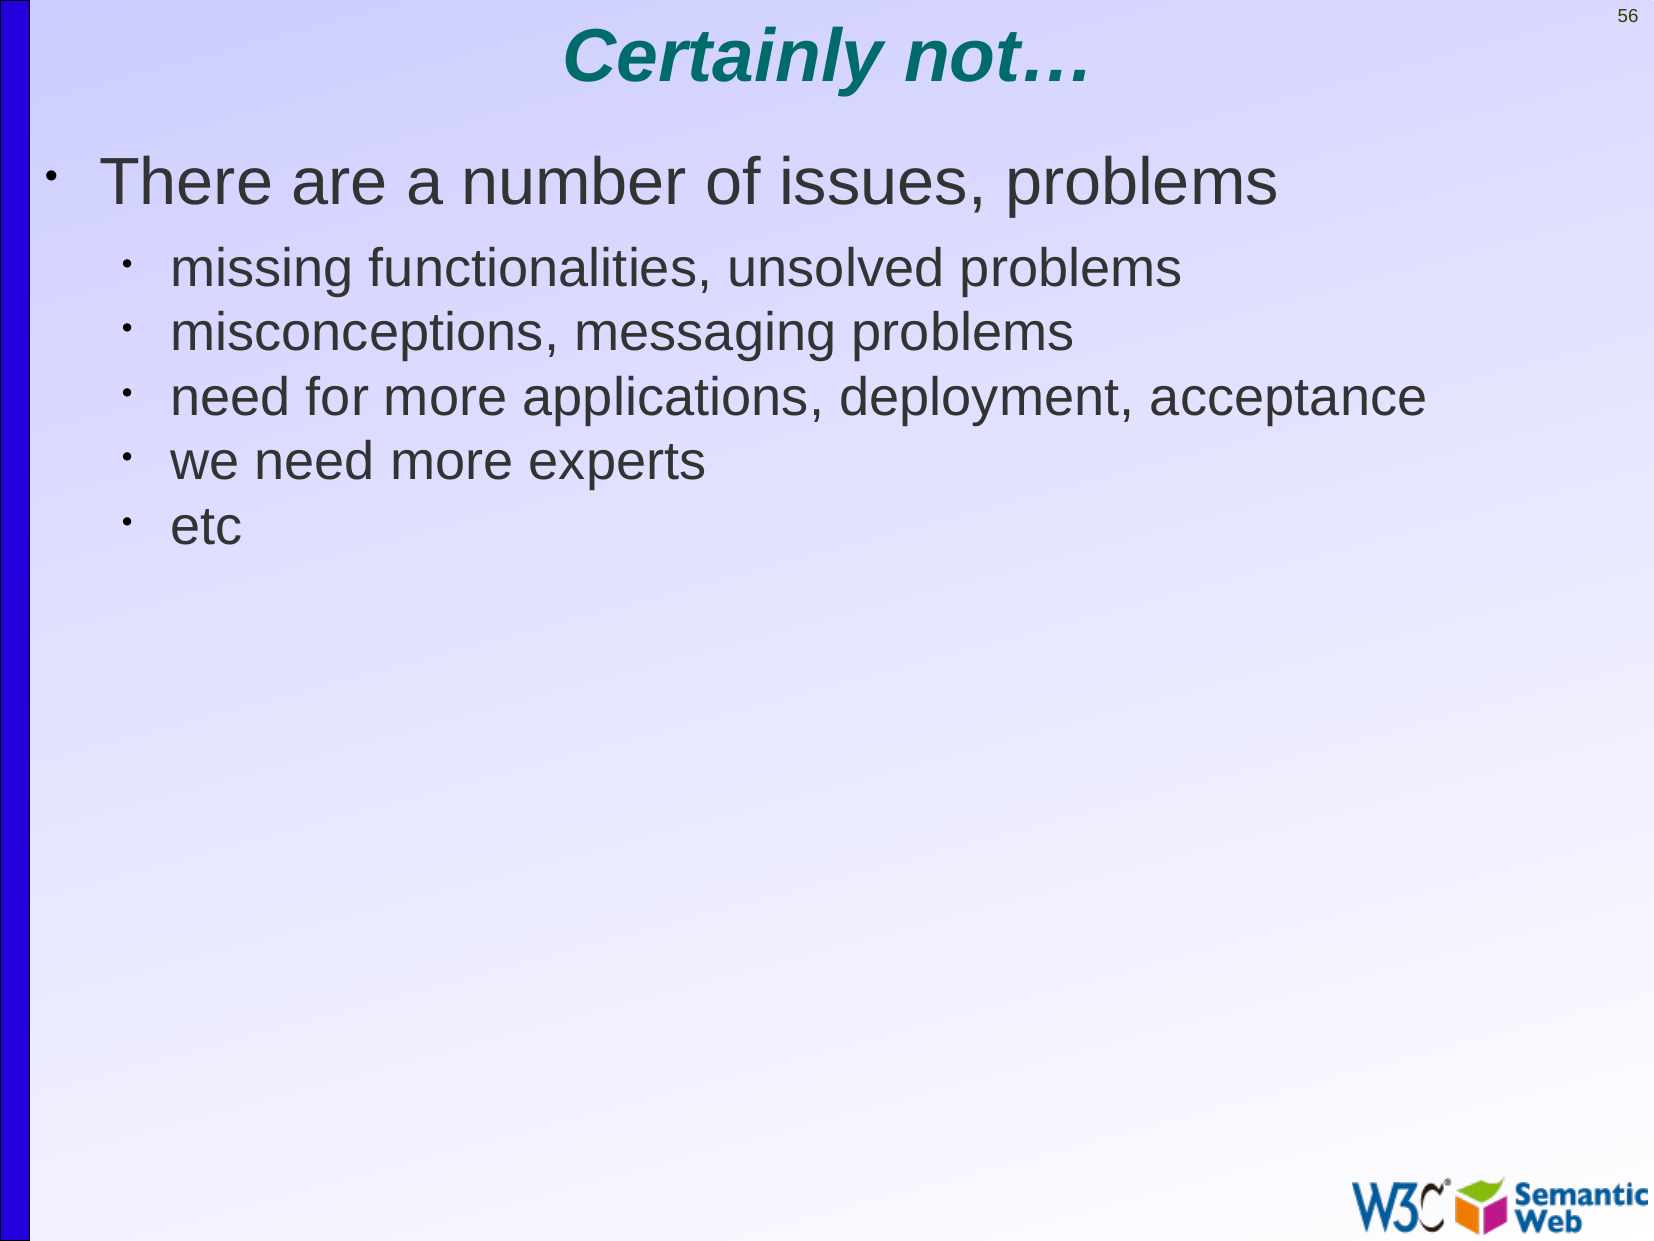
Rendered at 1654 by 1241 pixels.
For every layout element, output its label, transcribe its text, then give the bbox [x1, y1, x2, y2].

picture [1352, 1175, 1648, 1235]
title Certainly not… [93, 7, 1566, 111]
list There are a number of issues, problems missing functionalities, unsolved problems misconceptions, messaging problems need for more applications, deployment, acceptance we need more experts etc [29, 147, 1624, 1134]
